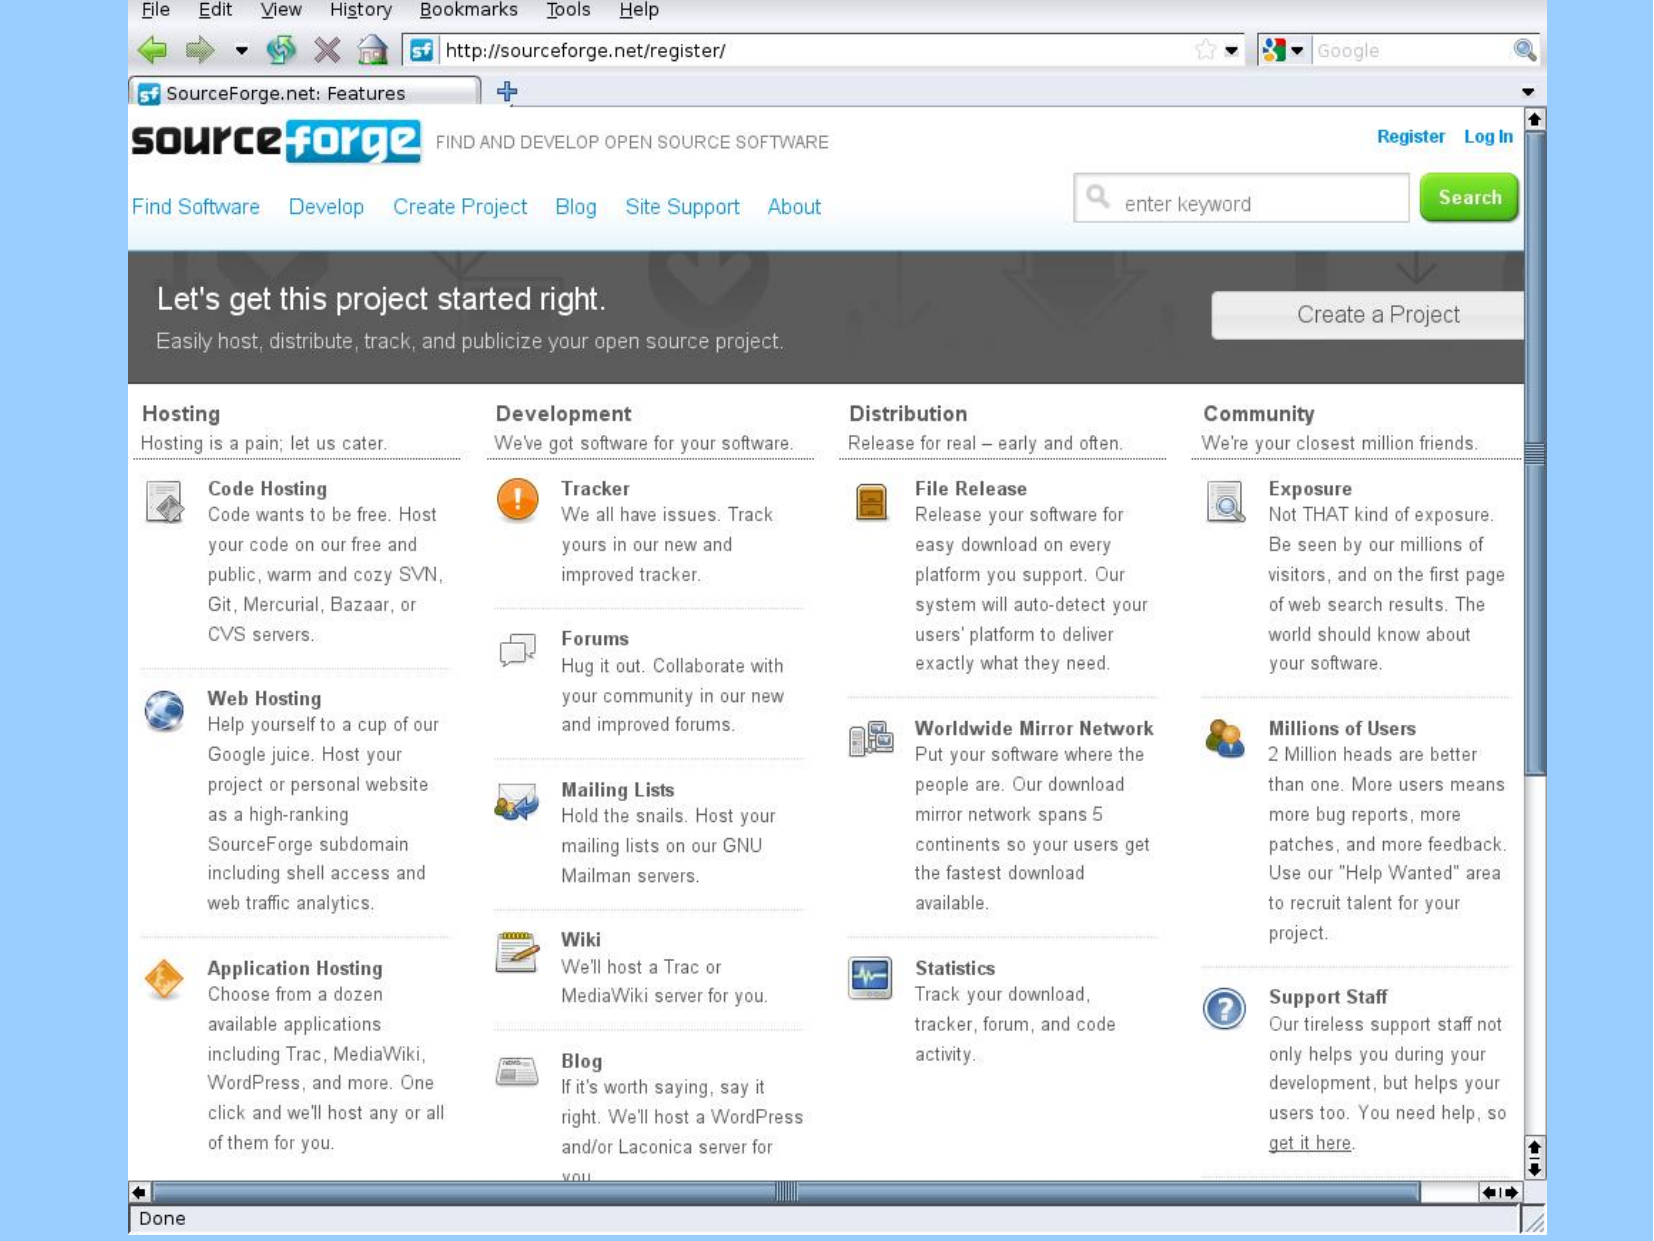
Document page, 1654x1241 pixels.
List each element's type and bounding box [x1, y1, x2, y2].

picture [128, 0, 1547, 1235]
